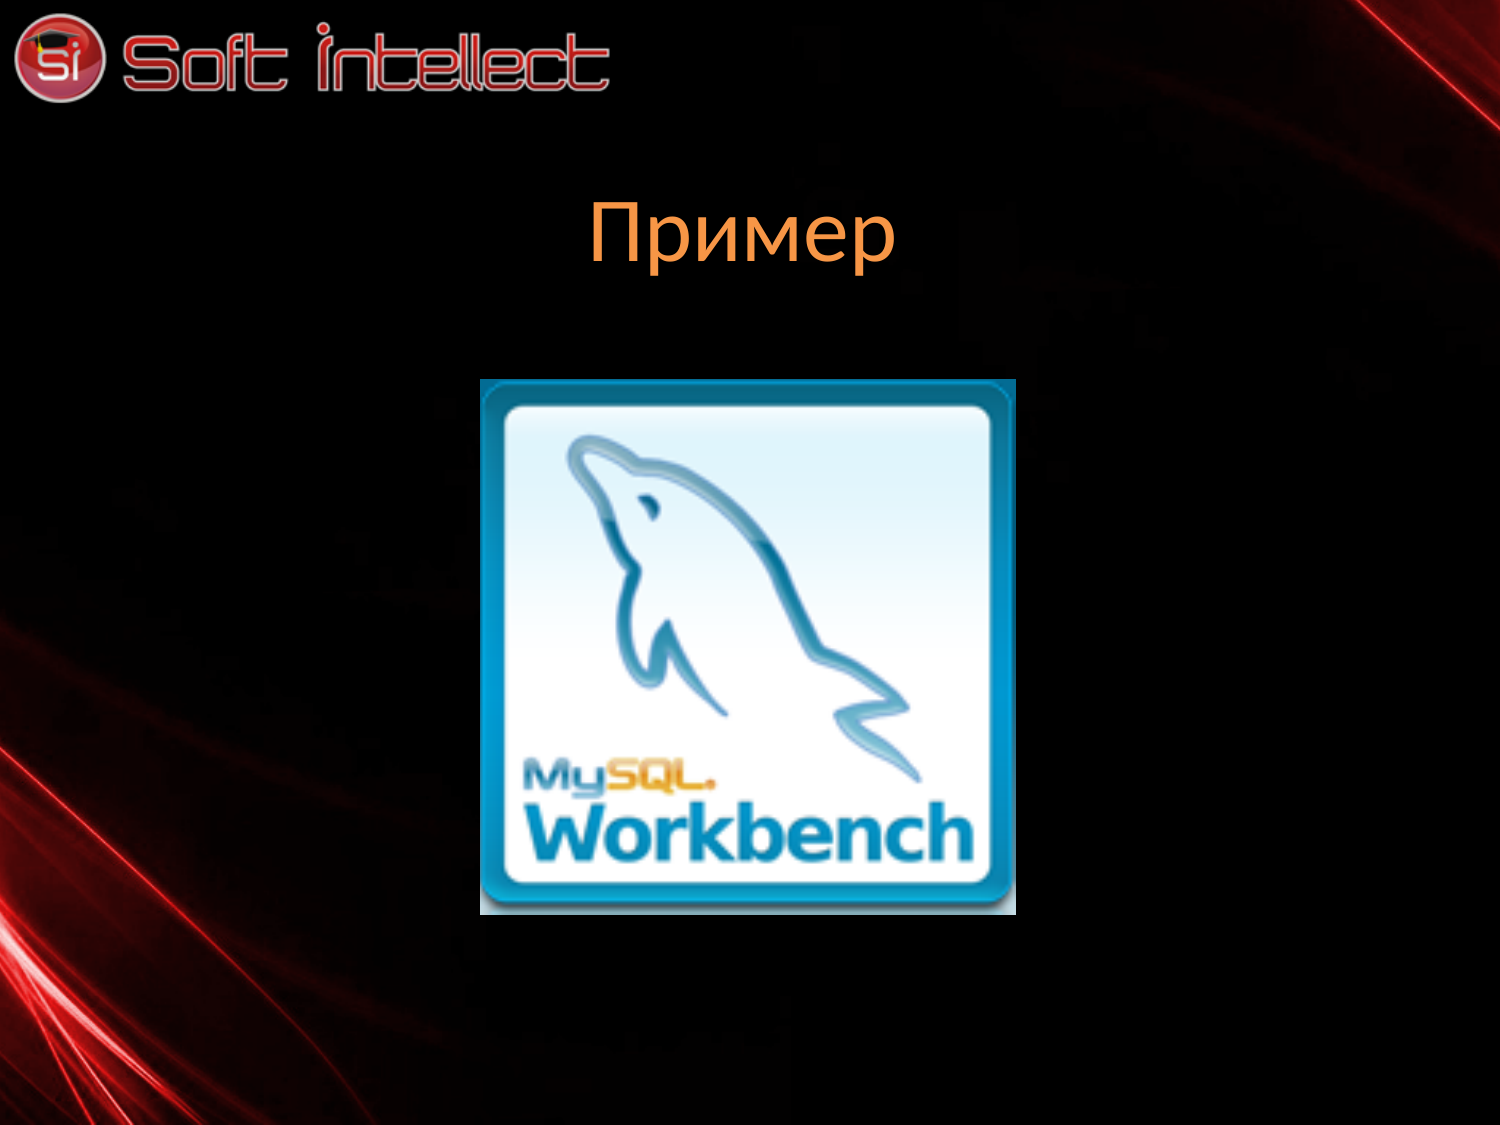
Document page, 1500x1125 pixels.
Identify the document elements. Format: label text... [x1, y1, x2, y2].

picture [0, 0, 1500, 1125]
text_box Пример [105, 104, 1380, 346]
